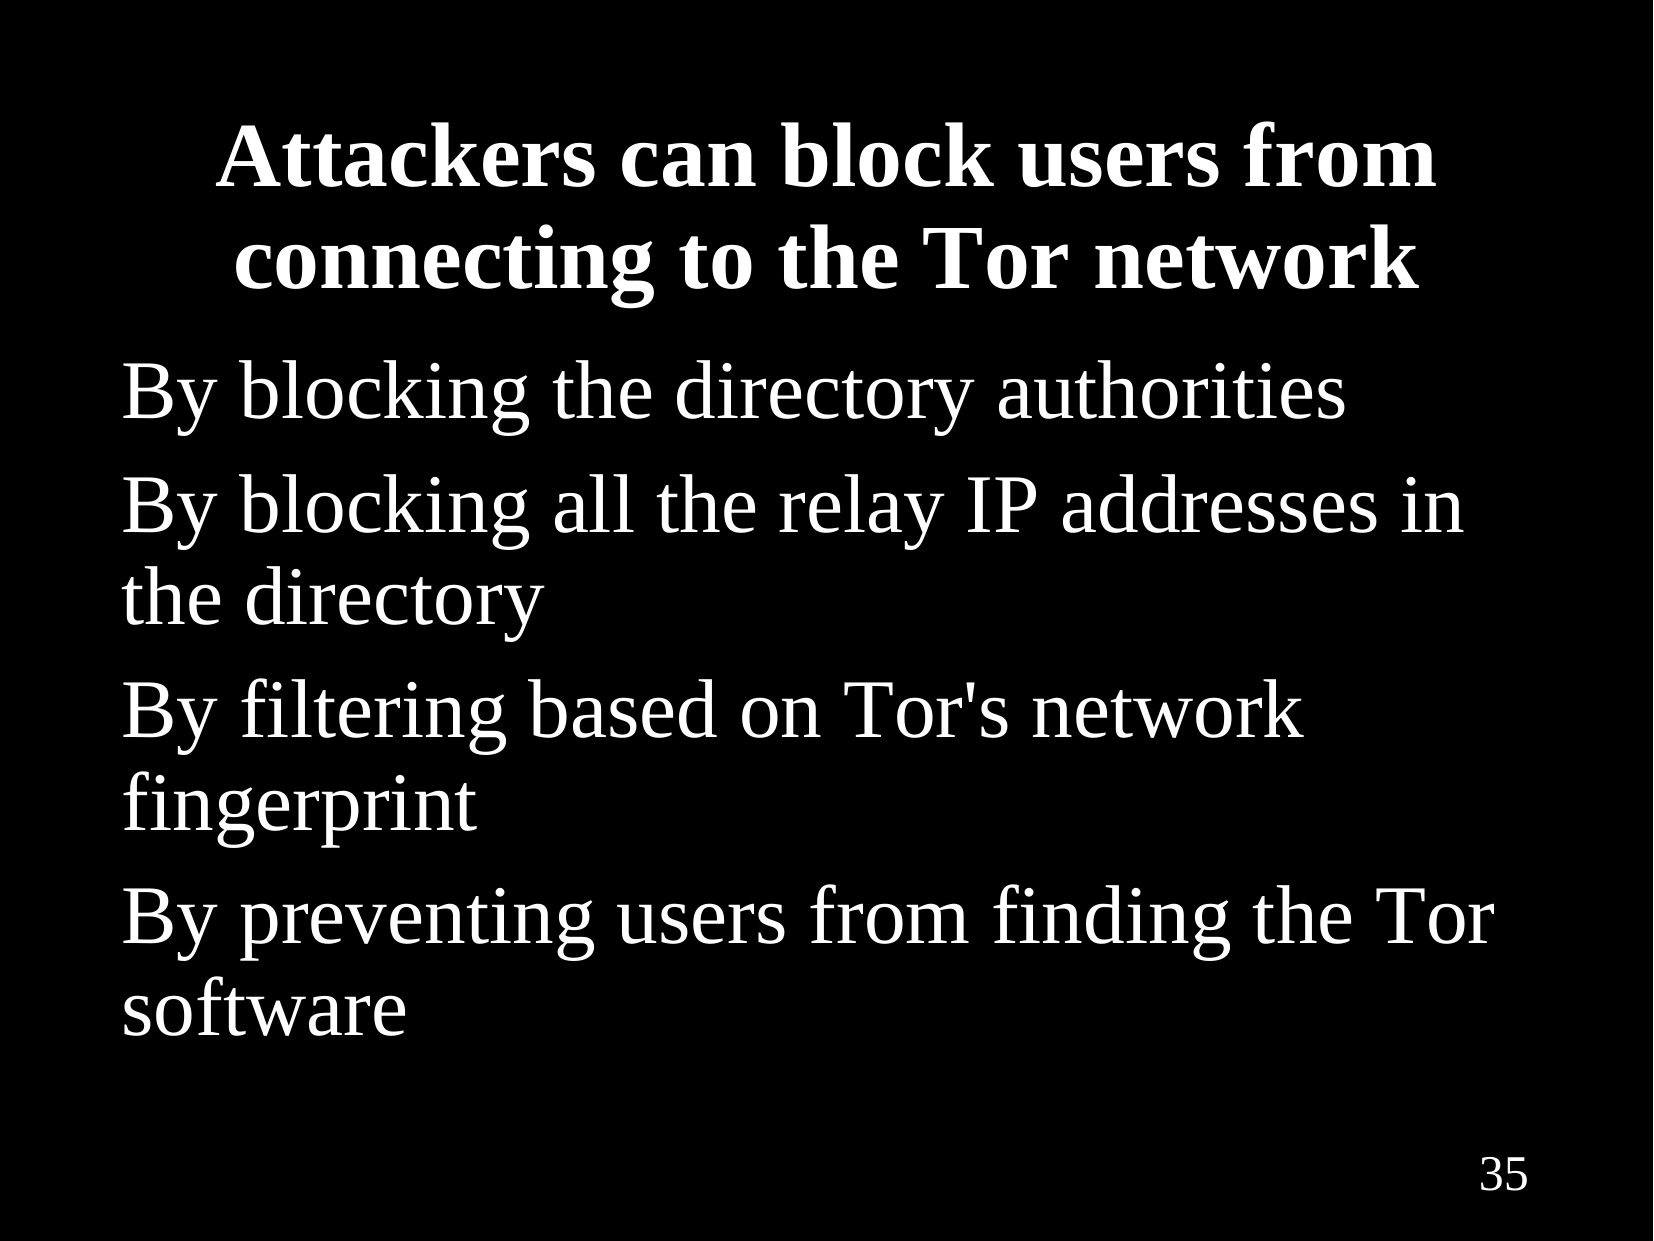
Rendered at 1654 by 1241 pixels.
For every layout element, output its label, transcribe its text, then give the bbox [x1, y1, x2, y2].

title Attackers can block users from connecting to the Tor network [121, 86, 1534, 327]
list By blocking the directory authorities By blocking all the relay IP addresses in the directory By filtering based on Tor's network fingerprint By preventing users from finding the Tor software [121, 344, 1534, 1127]
